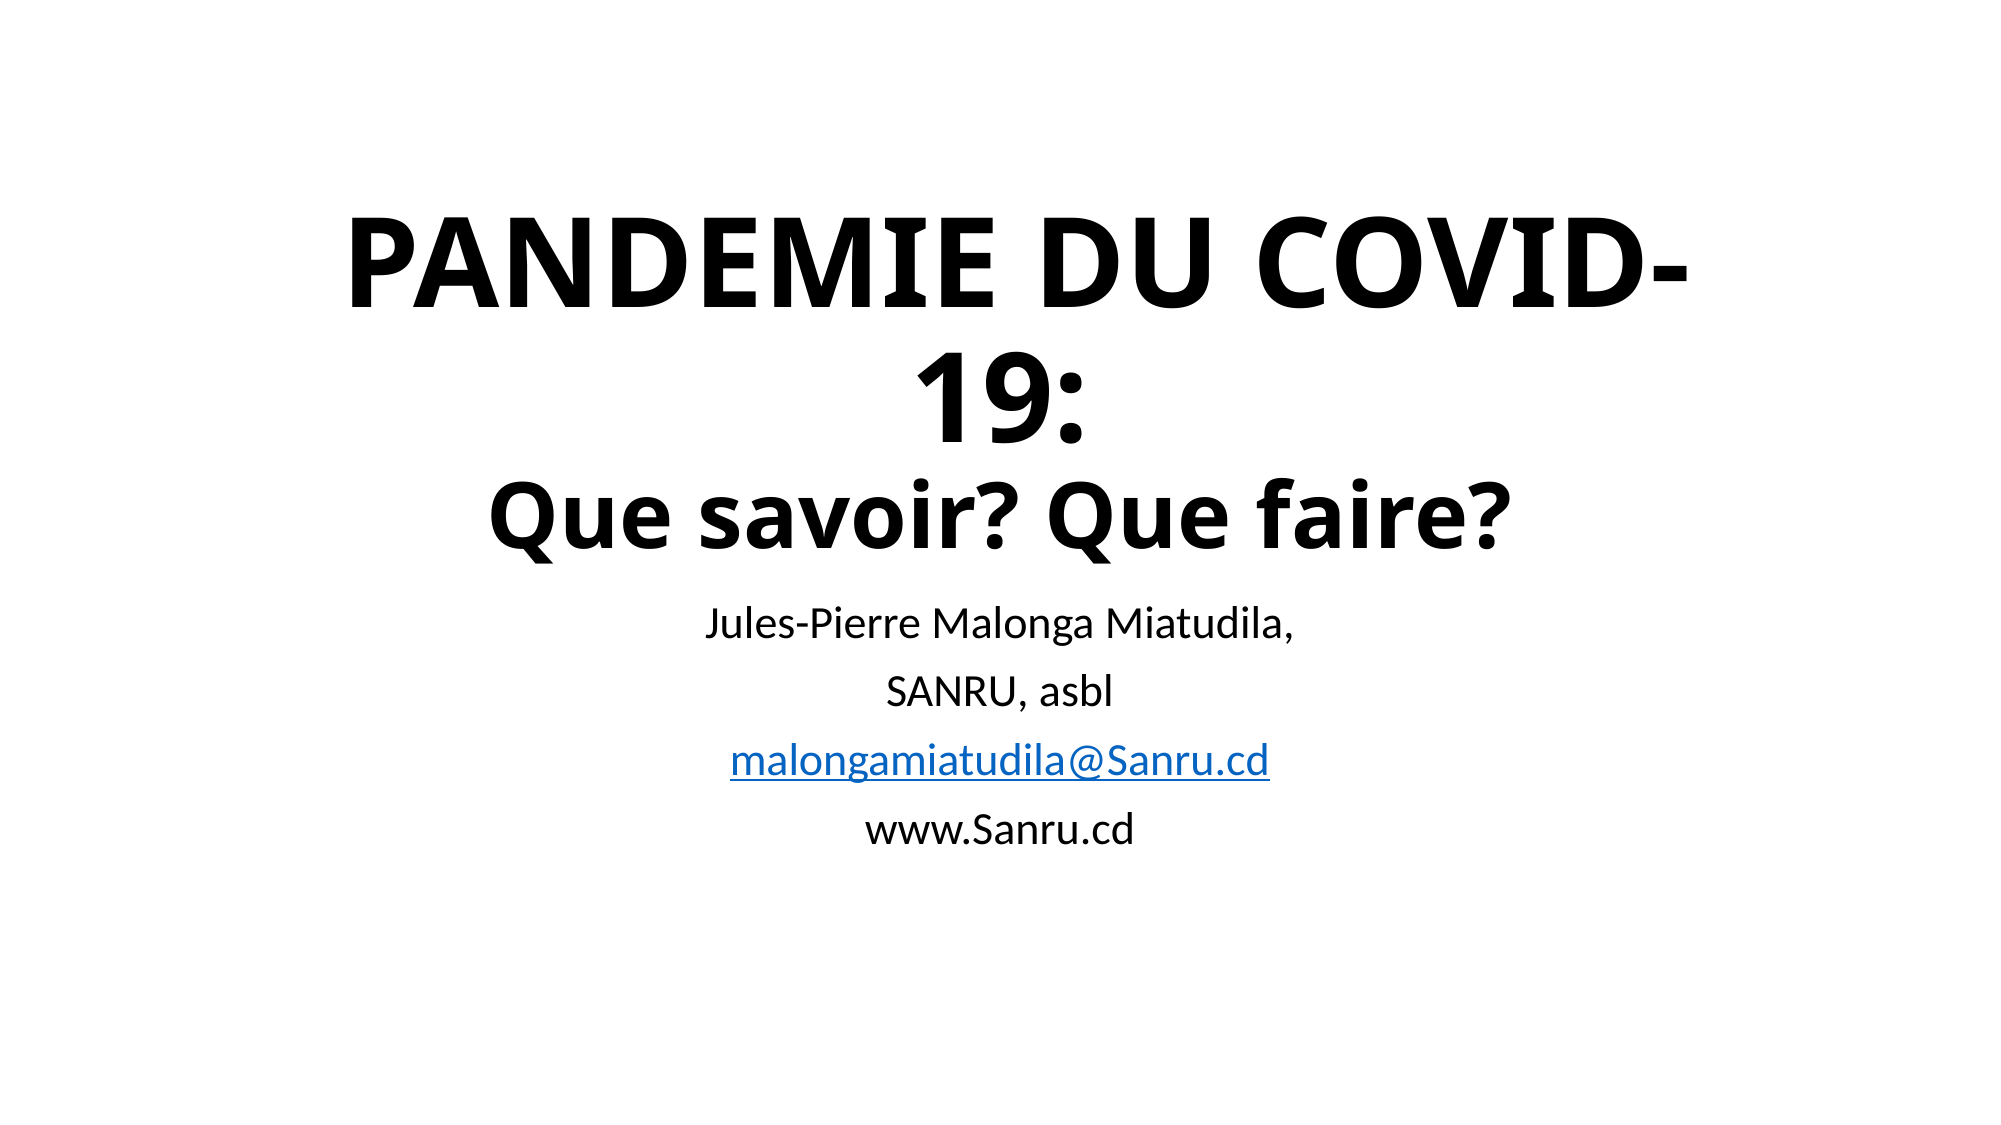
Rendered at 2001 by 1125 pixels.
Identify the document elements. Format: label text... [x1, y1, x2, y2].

title PANDEMIE DU COVID-19: Que savoir? Que faire? [249, 184, 1750, 576]
subtitle Jules-Pierre Malonga Miatudila, SANRU, asbl malongamiatudila@Sanru.cd www.Sanru.cd [249, 590, 1750, 863]
